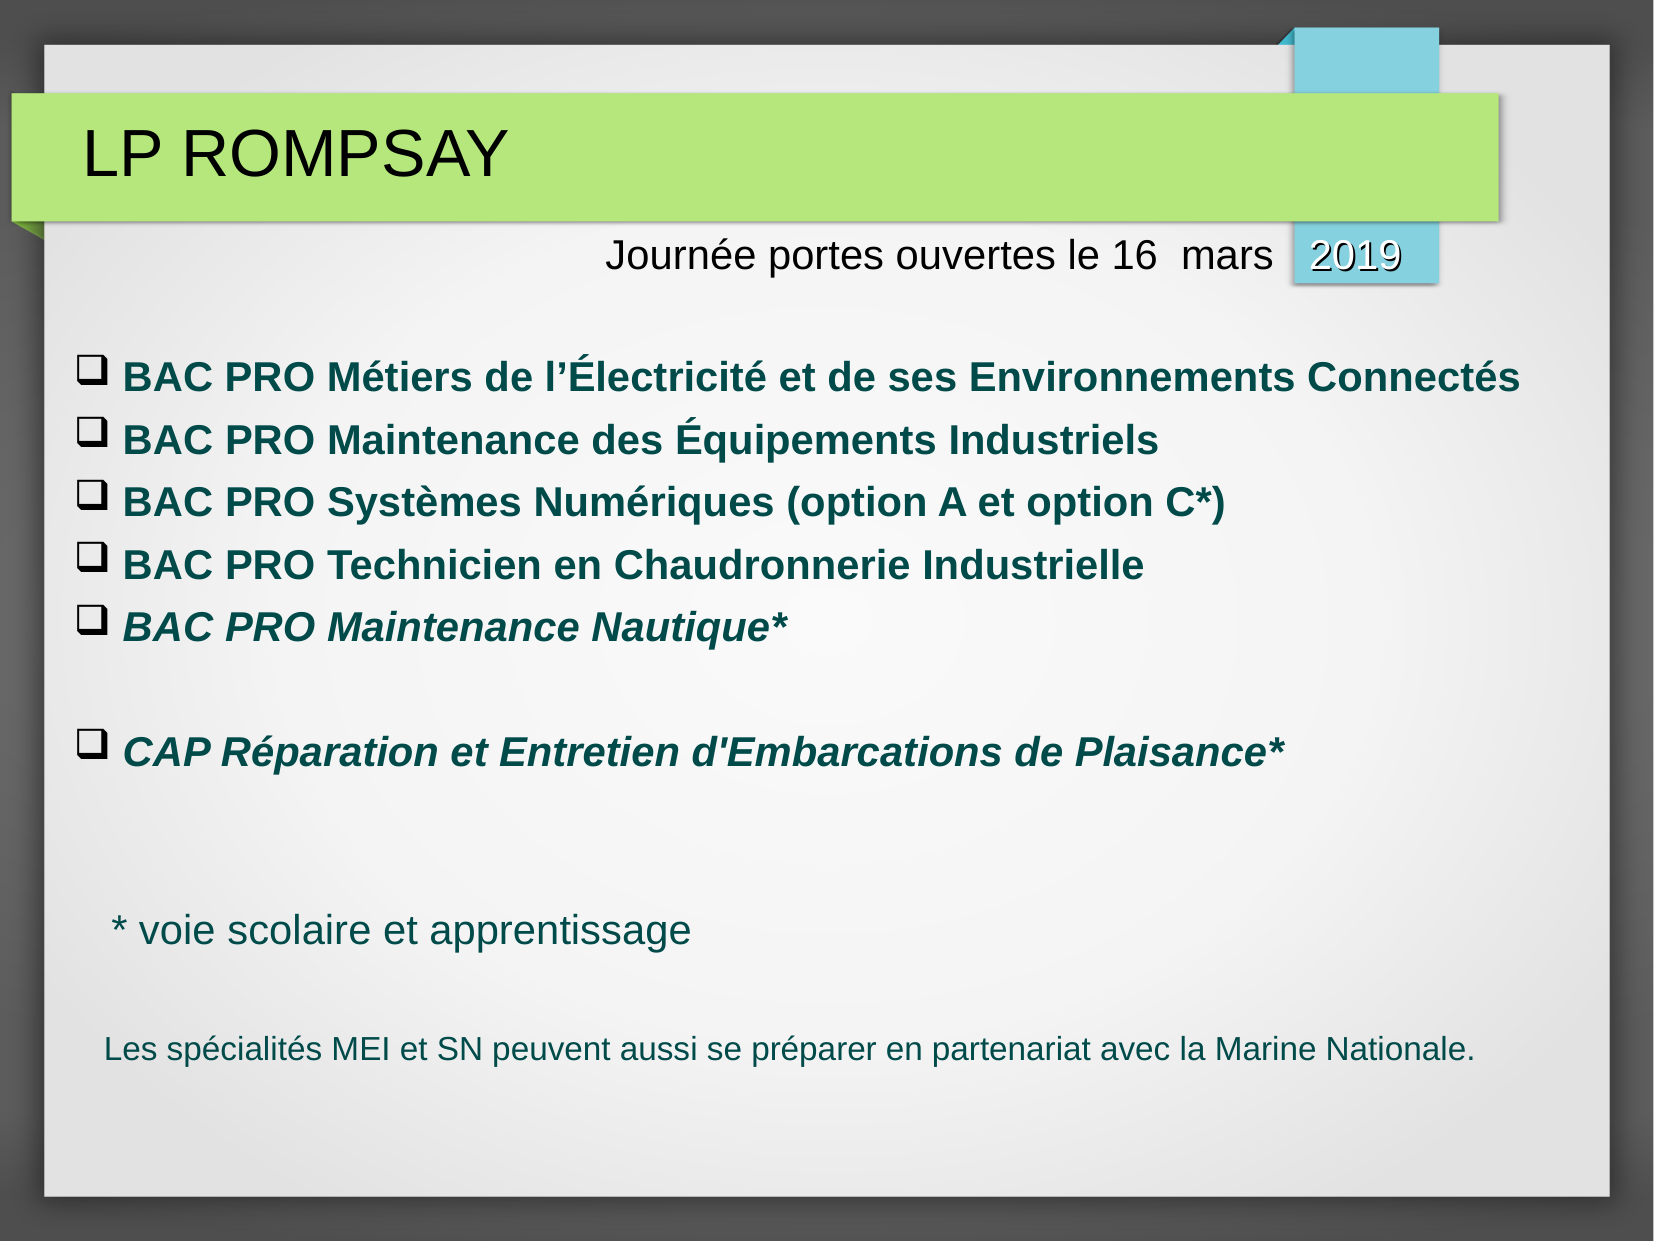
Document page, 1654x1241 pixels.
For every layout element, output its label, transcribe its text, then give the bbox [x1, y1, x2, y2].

title LP ROMPSAY [82, 94, 1264, 213]
picture [0, 0, 1654, 1241]
text_box BAC PRO Métiers de l’Électricité et de ses Environnements Connectés BAC PRO Maintenance des Équipements Industriels BAC PRO Systèmes Numériques (option A et option C*) BAC PRO Technicien en Chaudronnerie Industrielle BAC PRO Maintenance Nautique* CAP Réparation et Entretien d'Embarcations de Plaisance* * voie scolaire et apprentissage Les spécialités MEI et SN peuvent aussi se préparer en partenariat avec la Marine Nationale. [59, 342, 1595, 1180]
text_box Journée portes ouvertes le 16 mars 2019 [590, 224, 1430, 287]
